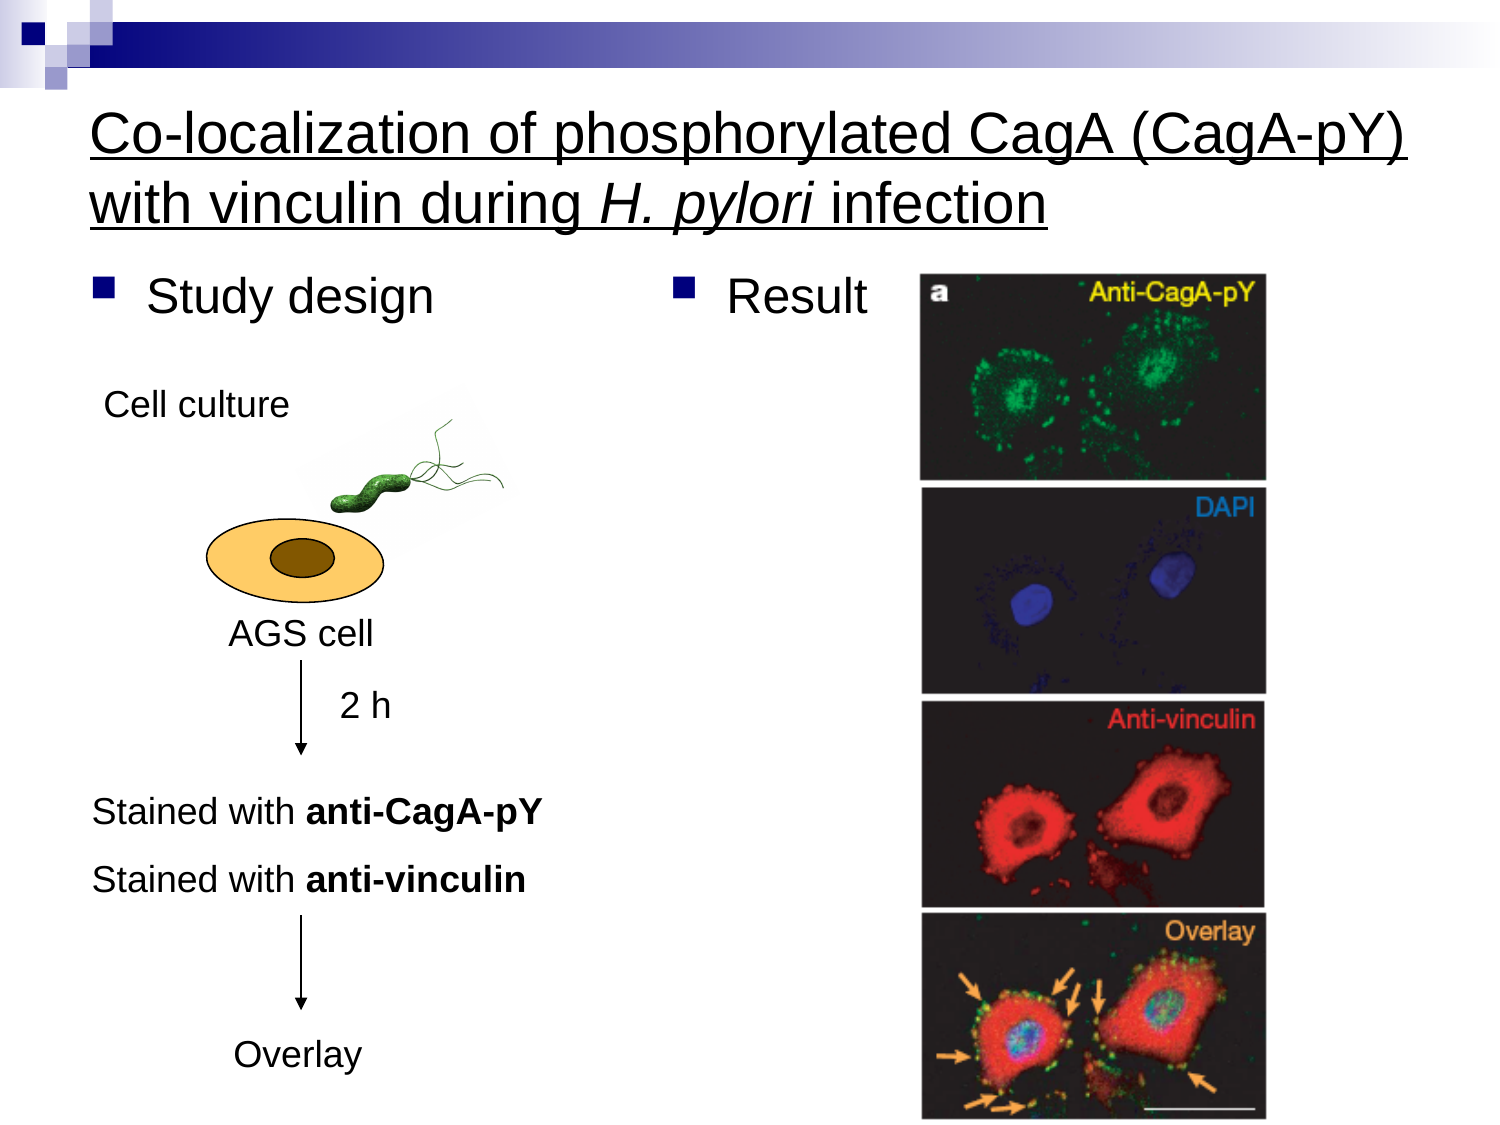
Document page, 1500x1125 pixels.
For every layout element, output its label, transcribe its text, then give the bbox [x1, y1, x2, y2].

text_box 2 h [324, 672, 491, 734]
text_box Stained with anti-CagA-pY Stained with anti-vinculin [76, 779, 573, 908]
list Result [655, 255, 1318, 893]
title Co-localization of phosphorylated CagA (CagA-pY) with vinculin during H. pylori infection [75, 75, 1426, 256]
text_box [206, 519, 384, 601]
text_box Overlay [218, 1022, 384, 1083]
text_box AGS cell [159, 601, 444, 662]
picture [295, 383, 520, 563]
picture [915, 267, 1272, 1125]
list Study design [75, 255, 655, 893]
text_box Cell culture [88, 372, 337, 433]
